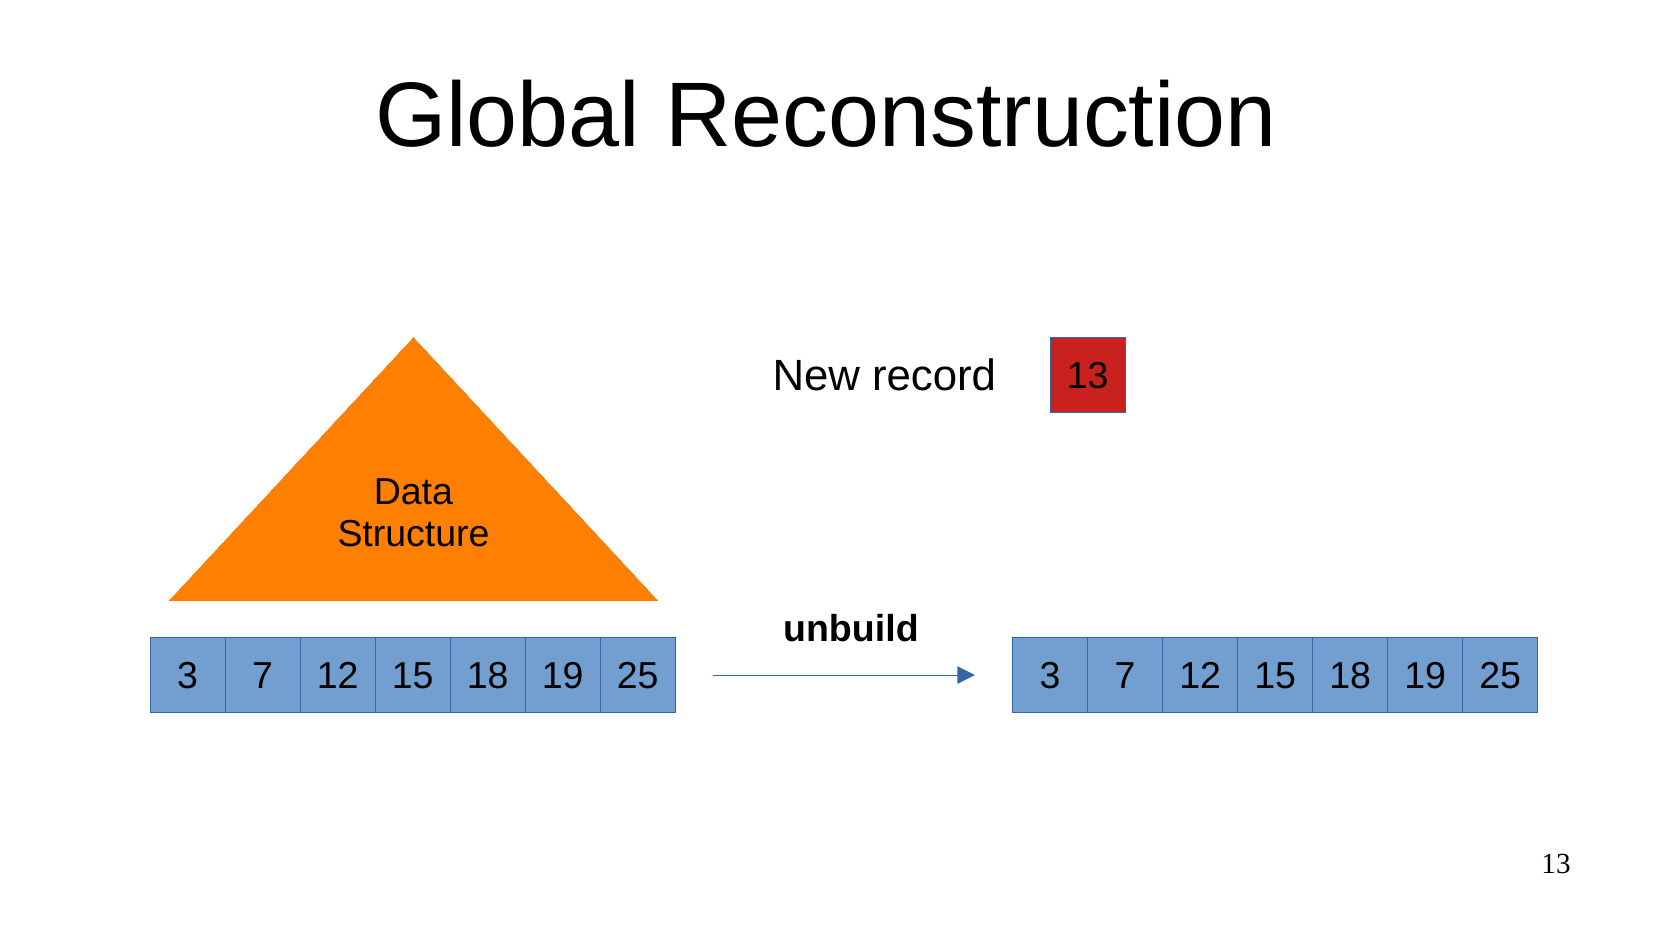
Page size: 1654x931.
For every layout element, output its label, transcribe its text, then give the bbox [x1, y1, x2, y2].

text_box 18 [451, 637, 525, 713]
text_box 7 [225, 637, 301, 713]
text_box 15 [1237, 637, 1313, 713]
text_box 7 [1087, 637, 1163, 713]
text_box Data Structure [169, 337, 658, 601]
title Global Reconstruction [82, 37, 1571, 193]
text_box 25 [601, 637, 676, 713]
text_box 13 [1050, 337, 1126, 413]
text_box 3 [1012, 637, 1087, 713]
text_box 18 [1313, 637, 1387, 713]
text_box 15 [375, 637, 451, 713]
text_box 12 [301, 637, 375, 713]
text_box unbuild [768, 600, 934, 657]
text_box 19 [1387, 637, 1463, 713]
text_box 25 [1463, 637, 1538, 713]
text_box 19 [525, 637, 601, 713]
text_box New record [757, 343, 1012, 407]
text_box 3 [150, 637, 225, 713]
text_box 12 [1163, 637, 1237, 713]
